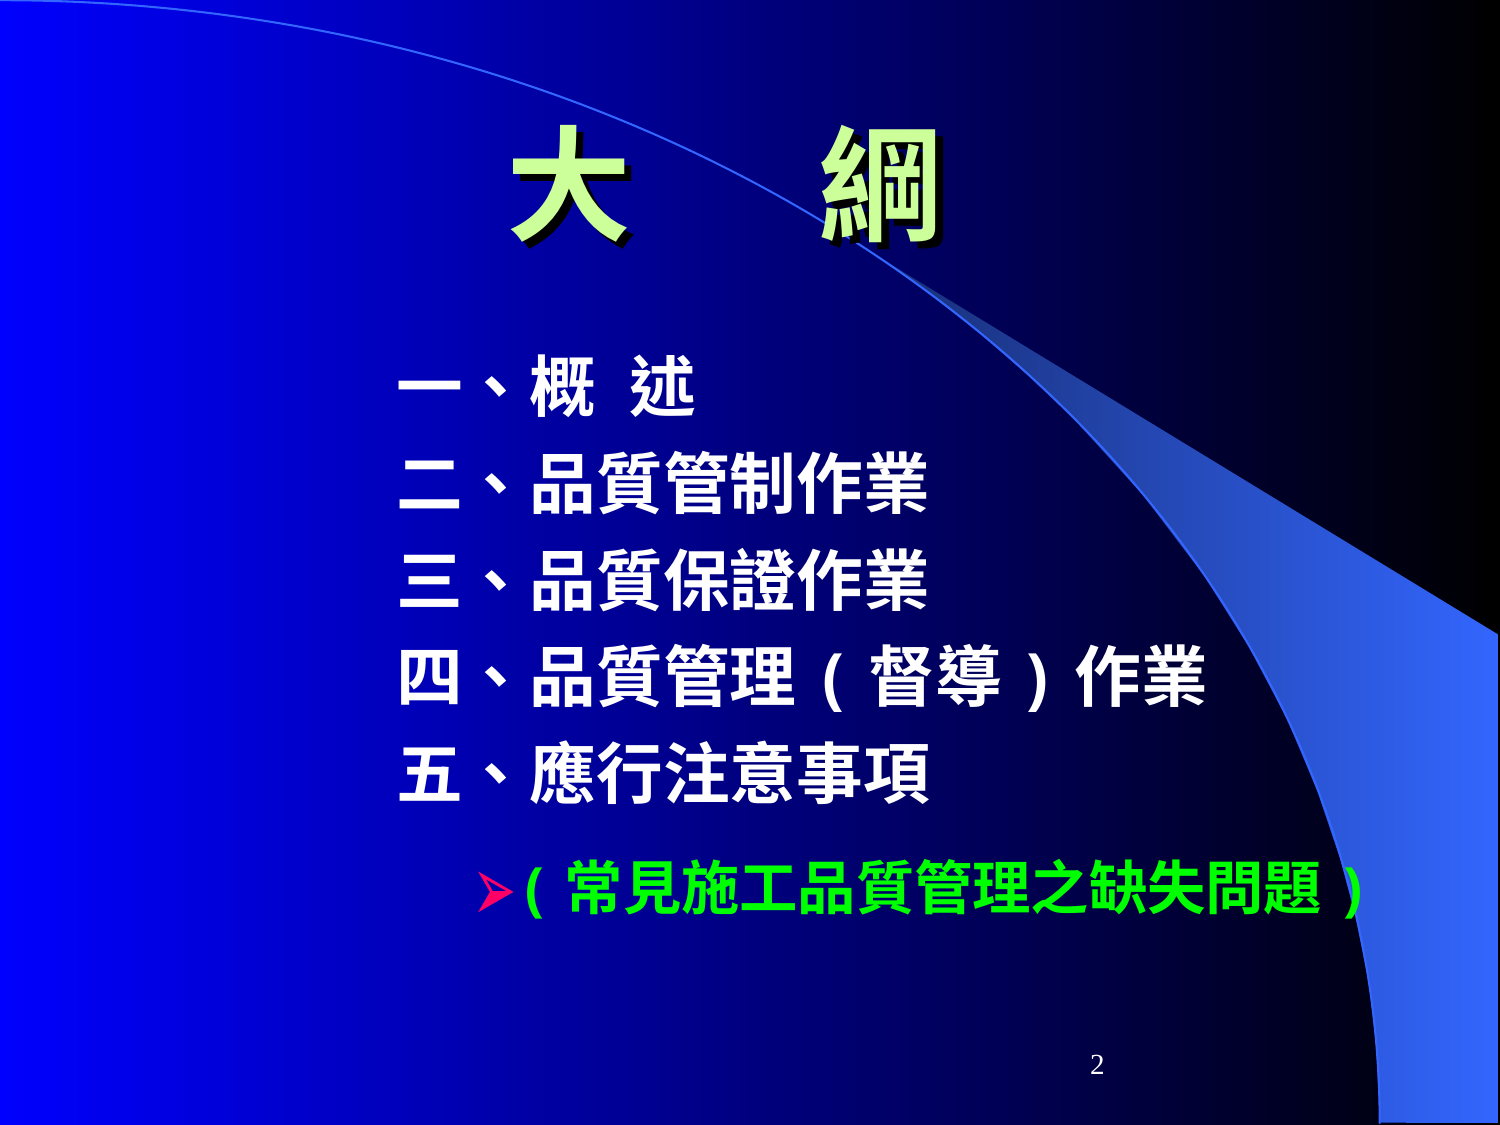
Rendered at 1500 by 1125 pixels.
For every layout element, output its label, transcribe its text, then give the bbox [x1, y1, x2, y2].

list 一、概 述 二、品質管制作業 三、品質保證作業 四、品質管理(督導)作業 五、應行注意事項 (常見施工品質管理之缺失問題) [324, 337, 1438, 1013]
title 大 綱 [87, 87, 1363, 276]
text_box [1074, 1025, 1388, 1101]
